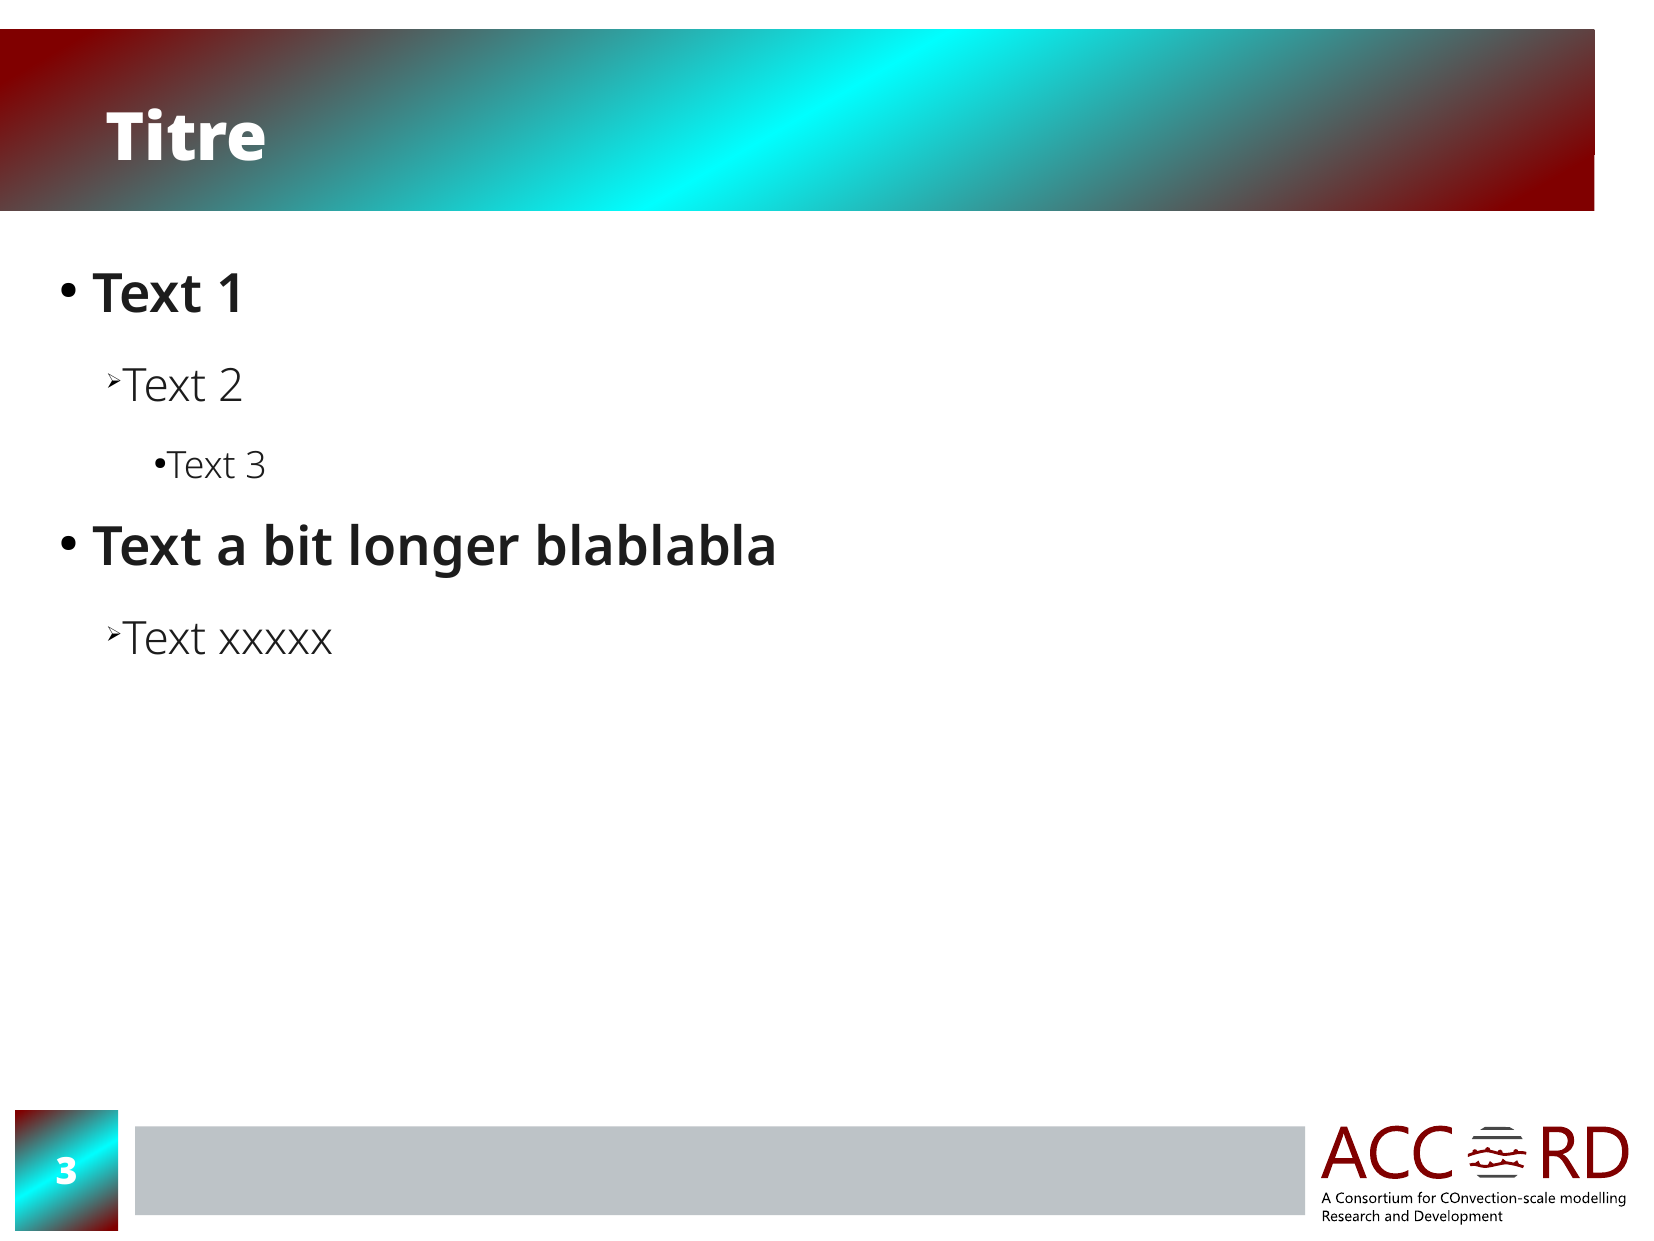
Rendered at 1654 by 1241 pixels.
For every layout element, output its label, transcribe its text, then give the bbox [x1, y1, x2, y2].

title Titre [105, 32, 1501, 181]
list Text 1 Text 2 Text 3 Text a bit longer blablabla Text xxxxx [59, 255, 1565, 1066]
